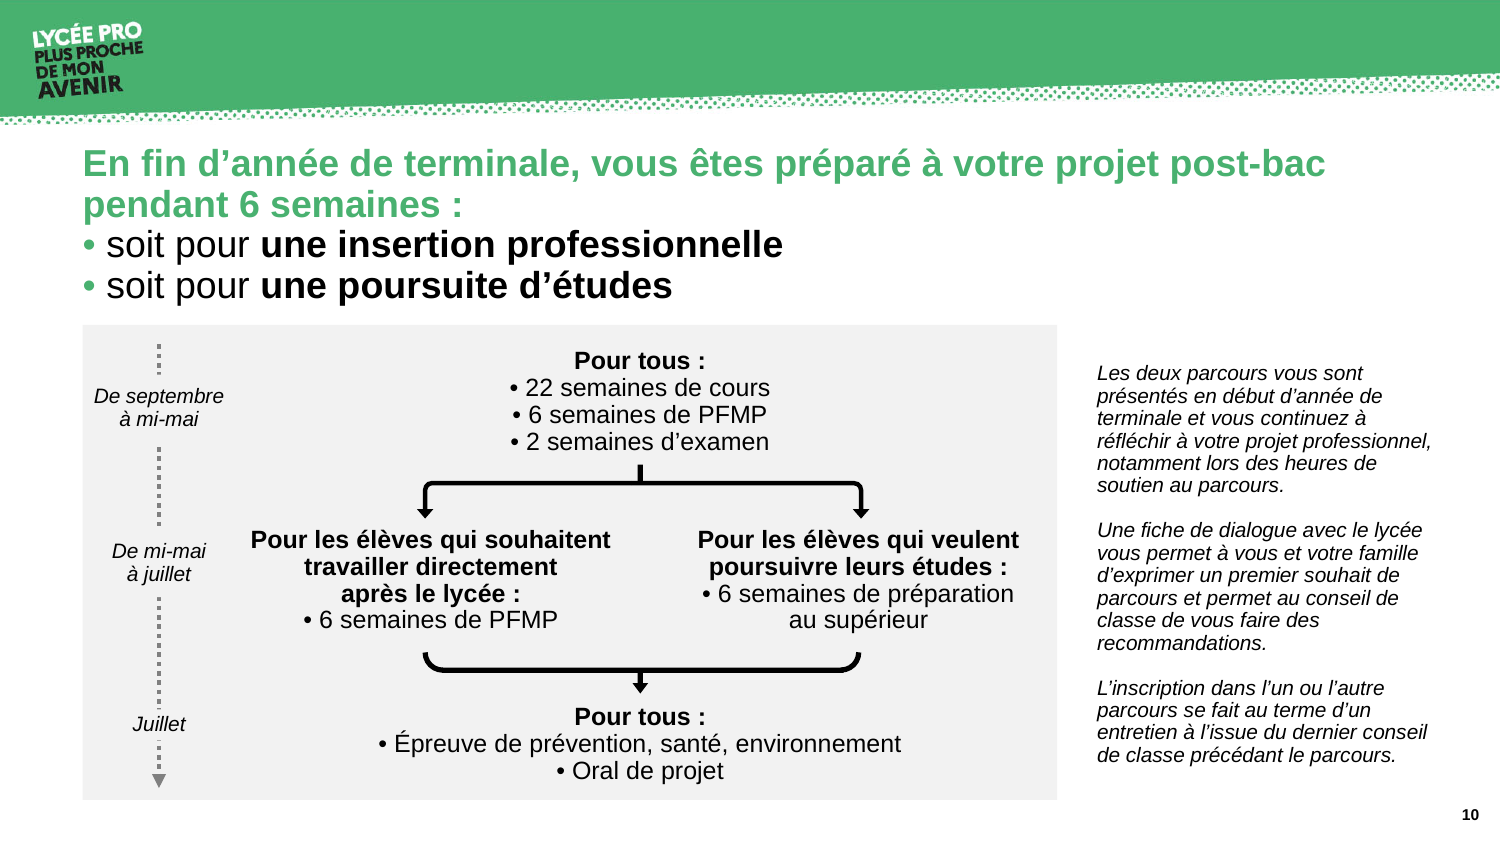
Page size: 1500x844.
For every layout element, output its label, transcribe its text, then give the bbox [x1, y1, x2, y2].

text_box Pour tous : • 22 semaines de cours • 6 semaines de PFMP • 2 semaines d’examen [431, 339, 850, 466]
text_box Les deux parcours vous sont présentés en début d’année de terminale et vous continuez à réfléchir à votre projet professionnel, notamment lors des heures de soutien au parcours. Une fiche de dialogue avec le lycée vous permet à vous et votre famille d’exprimer un premier souhait de parcours et permet au conseil de classe de vous faire des recommandations. L’inscription dans l’un ou l’autre parcours se fait au terme d’un entretien à l’issue du dernier conseil de classe précédant le parcours. [1097, 362, 1438, 684]
text_box En fin d’année de terminale, vous êtes préparé à votre projet post-bac pendant 6 semaines : • soit pour une insertion professionnelle • soit pour une poursuite d’études [82, 144, 1418, 316]
text_box [82, 324, 1058, 800]
slide_number <numéro> [1257, 784, 1480, 844]
text_box De septembre à mi-mai [88, 374, 230, 443]
text_box Pour les élèves qui veulent poursuivre leurs études : • 6 semaines de préparation au supérieur [648, 491, 1069, 670]
text_box Pour les élèves qui souhaitent travailler directement après le lycée : • 6 semaines de PFMP [250, 491, 612, 670]
picture [0, 0, 1500, 125]
text_box Pour tous : • Épreuve de prévention, santé, environnement • Oral de projet [372, 681, 909, 808]
text_box De mi-mai à juillet [88, 529, 230, 598]
text_box Juillet [88, 709, 230, 741]
text_box [643, 670, 1058, 800]
